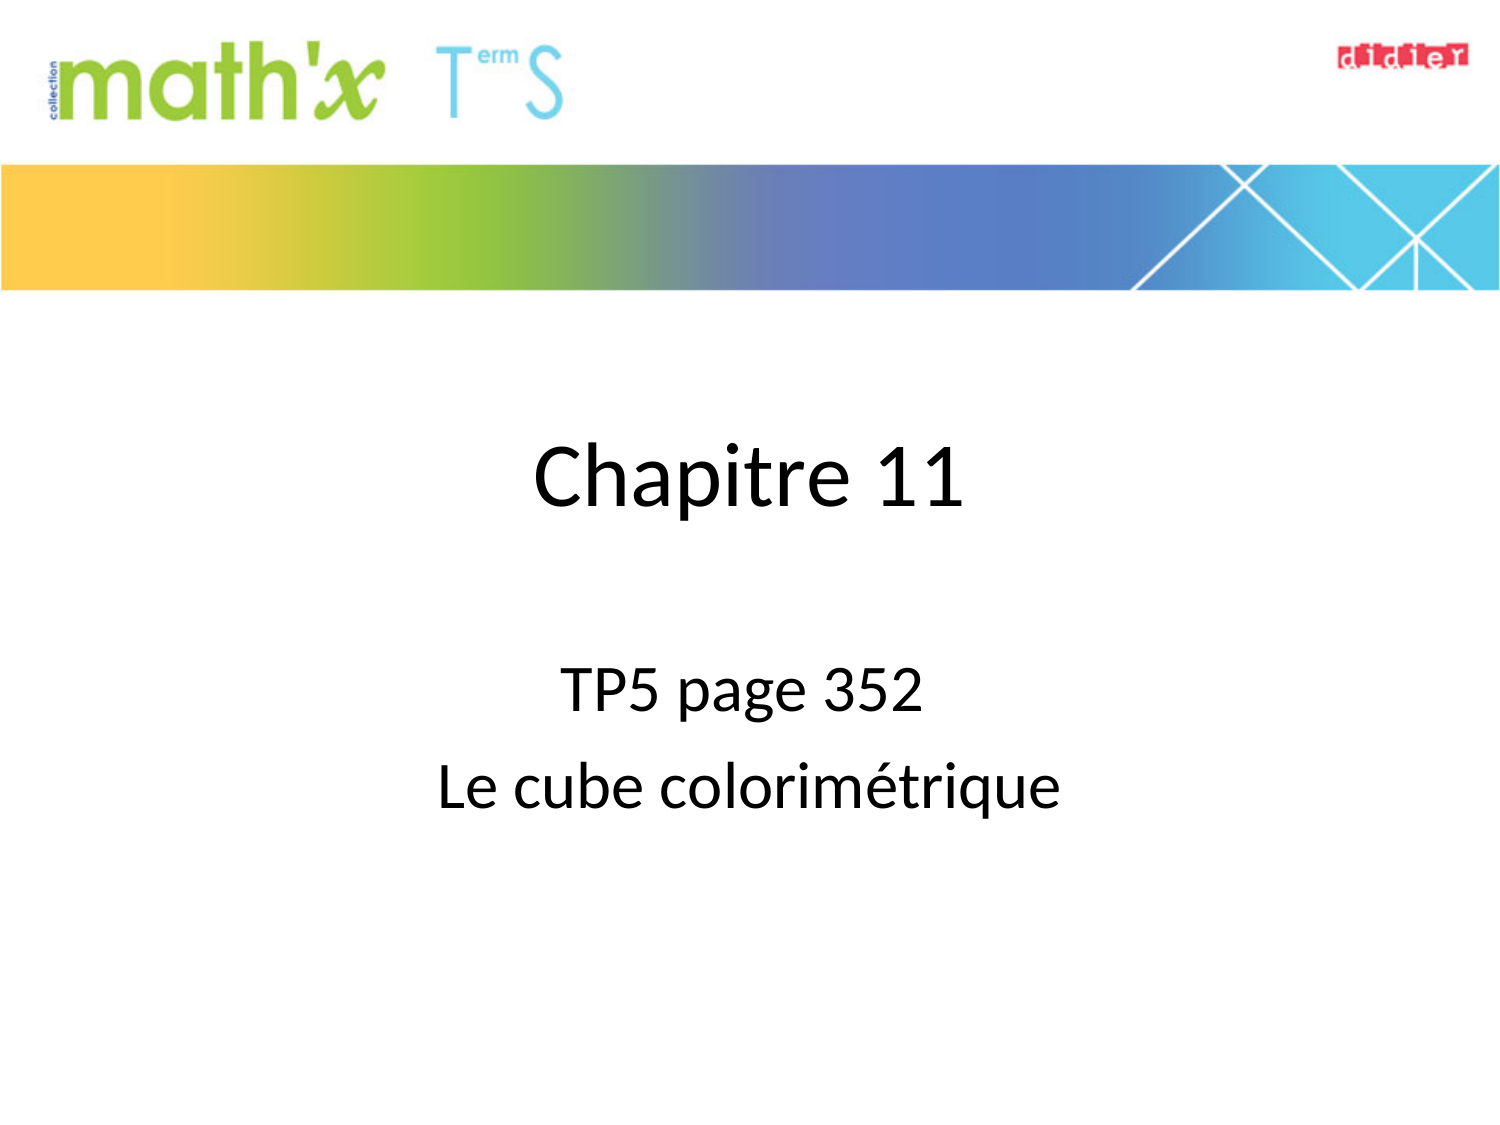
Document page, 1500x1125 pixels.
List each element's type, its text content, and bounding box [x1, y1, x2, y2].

title Chapitre 11 [112, 349, 1388, 591]
picture [0, 0, 1500, 292]
text_box TP5 page 352 Le cube colorimétrique [225, 637, 1276, 926]
